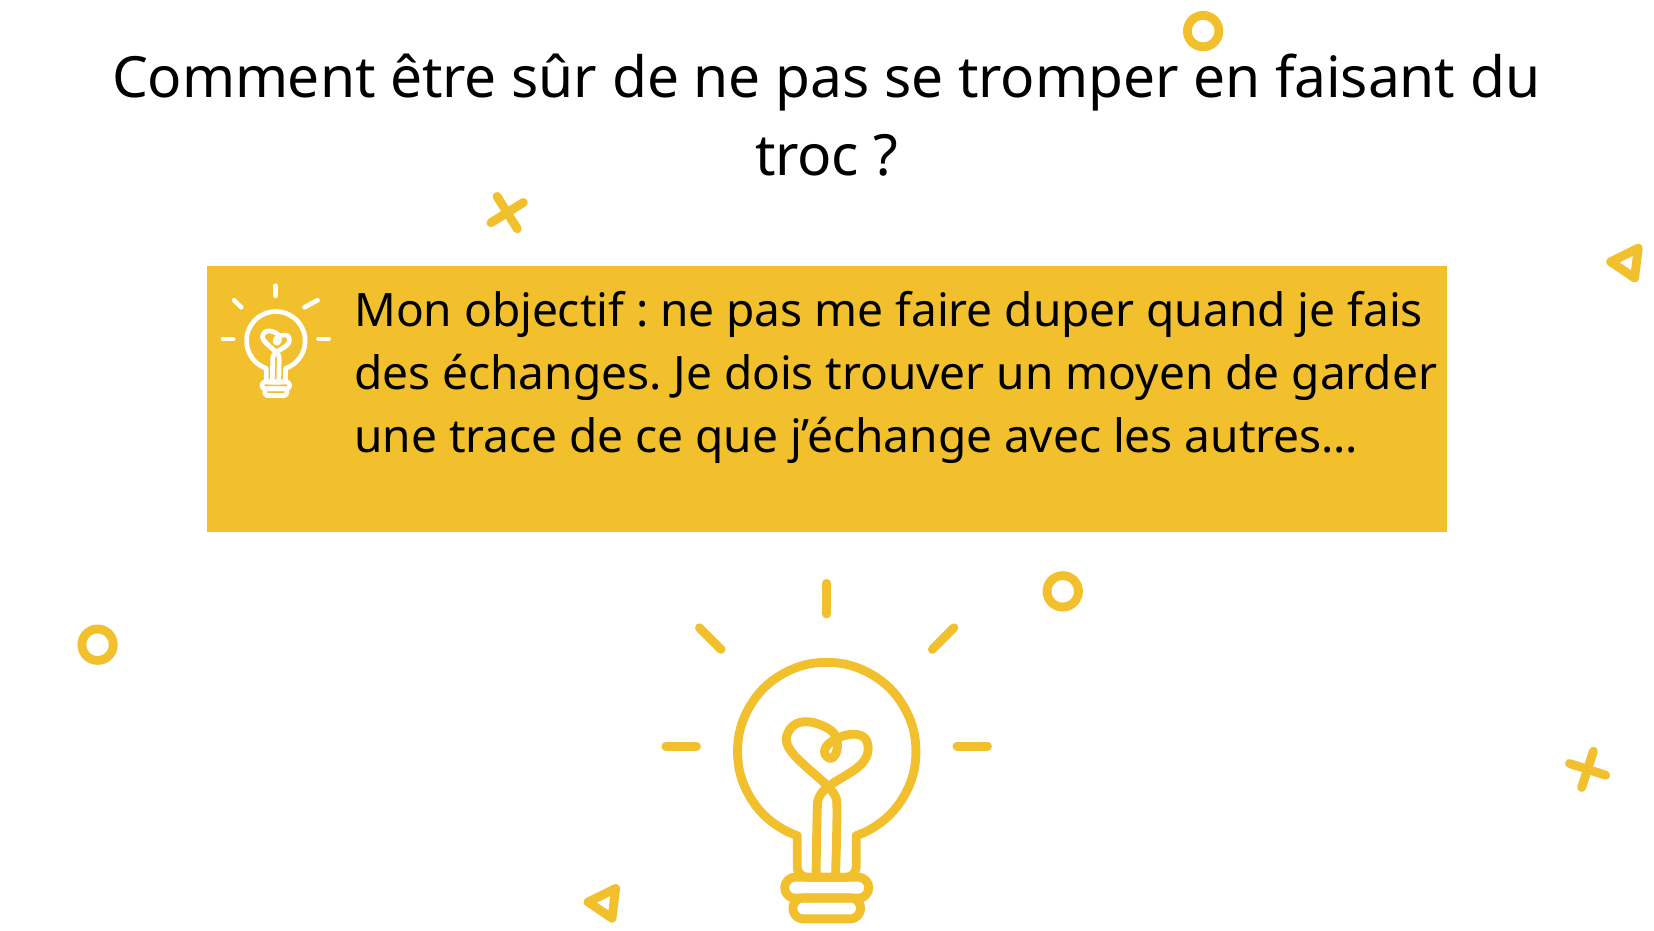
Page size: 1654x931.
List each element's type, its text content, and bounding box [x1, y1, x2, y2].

list Mon objectif : ne pas me faire duper quand je fais des échanges. Je dois trouver un moyen de garder une trace de ce que j’échange avec les autres... [354, 277, 1447, 532]
title Comment être sûr de ne pas se tromper en faisant du troc ? [82, 37, 1571, 193]
